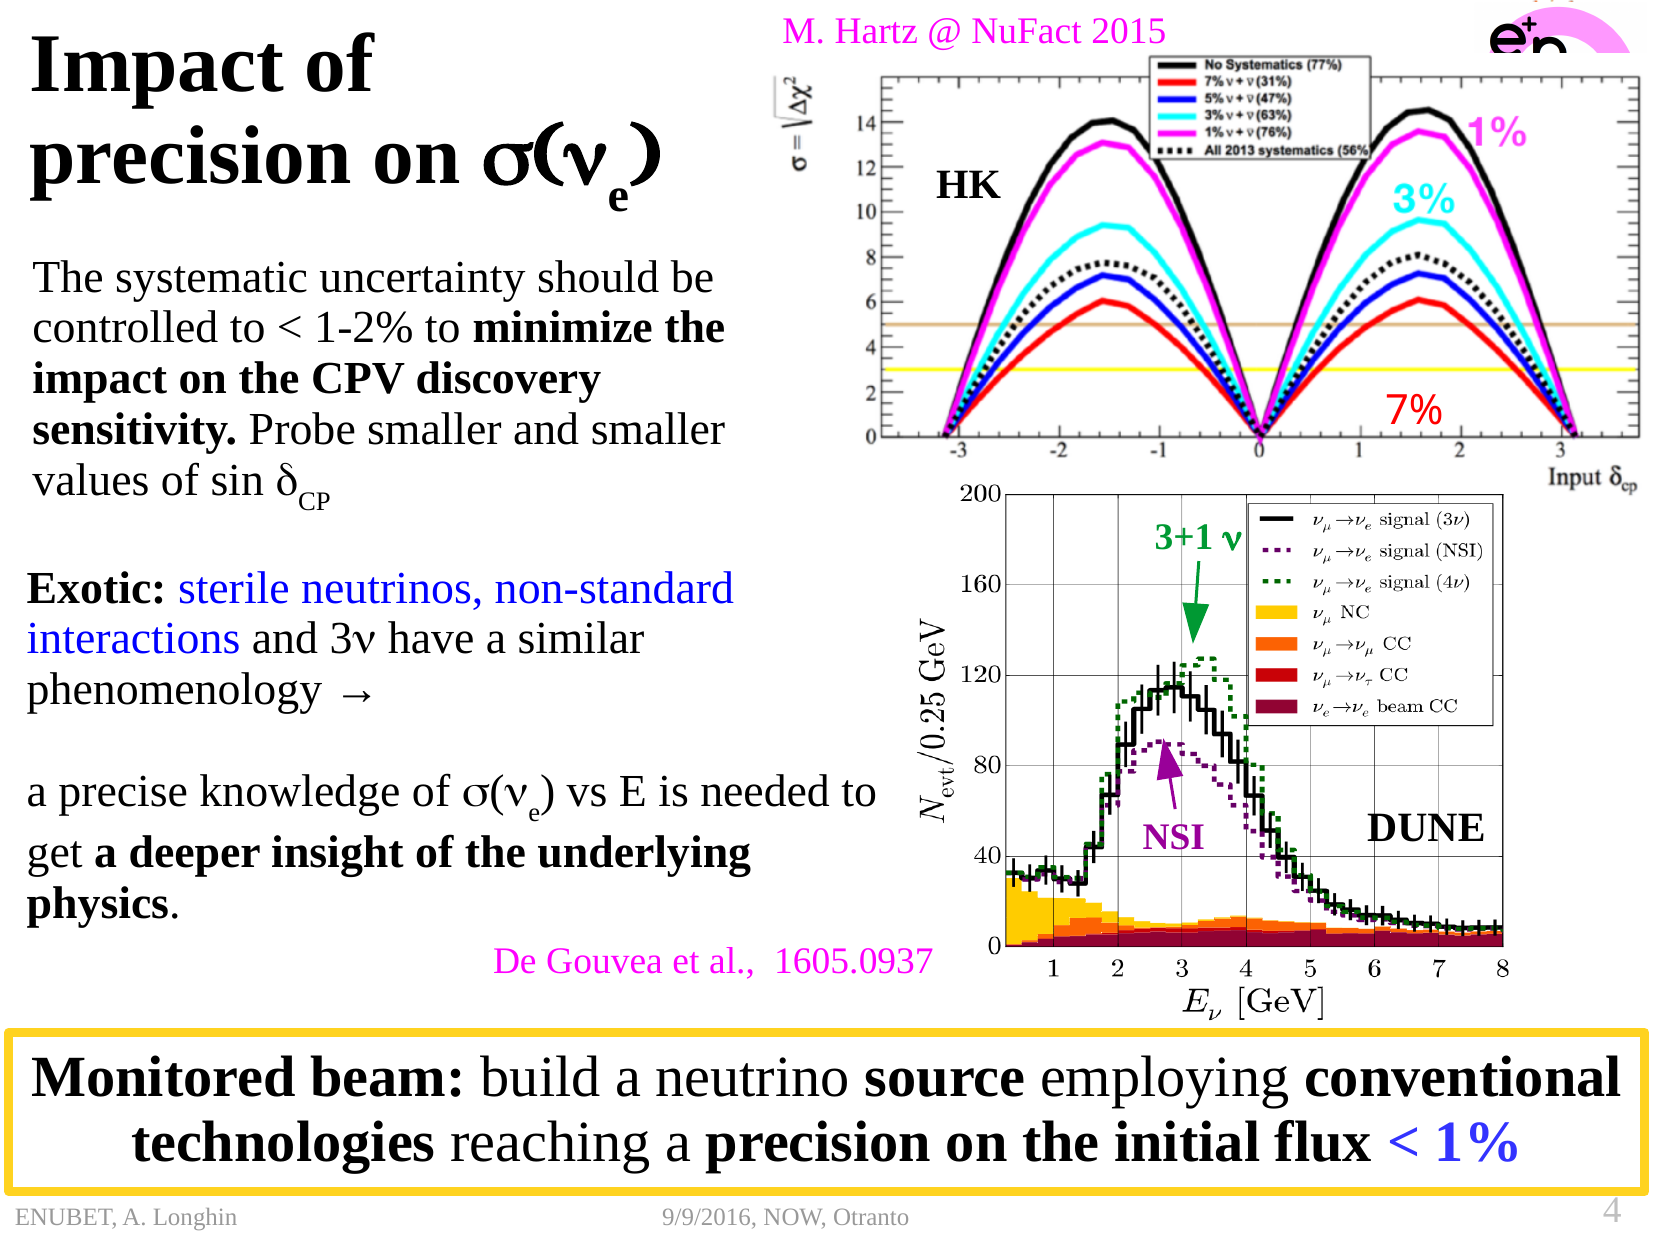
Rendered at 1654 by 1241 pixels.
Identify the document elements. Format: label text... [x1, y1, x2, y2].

text_box M. Hartz @ NuFact 2015 [767, 2, 1205, 60]
text_box 3+1 n [1139, 508, 1365, 573]
text_box NSI [1127, 809, 1353, 866]
text_box De Gouvea et al., 1605.0937 [478, 933, 969, 990]
text_box The systematic uncertainty should be controlled to < 1-2% to minimize the impact on the CPV discovery sensitivity. Probe smaller and smaller values of sin dCP [17, 244, 804, 556]
picture [771, 0, 1654, 1028]
text_box HK [921, 153, 1104, 215]
text_box Exotic: sterile neutrinos, non-standard interactions and 3n have a similar phenomenology → a precise knowledge of s(ne) vs E is needed to get a deeper insight of the underlying physics. [11, 555, 897, 952]
title Impact of precision on s(ne) [29, 11, 1435, 227]
text_box 7% [1370, 372, 1595, 446]
text_box DUNE [1352, 797, 1535, 859]
text_box Monitored beam: build a neutrino source employing conventional technologies reaching a precision on the initial flux < 1% [8, 1032, 1645, 1192]
